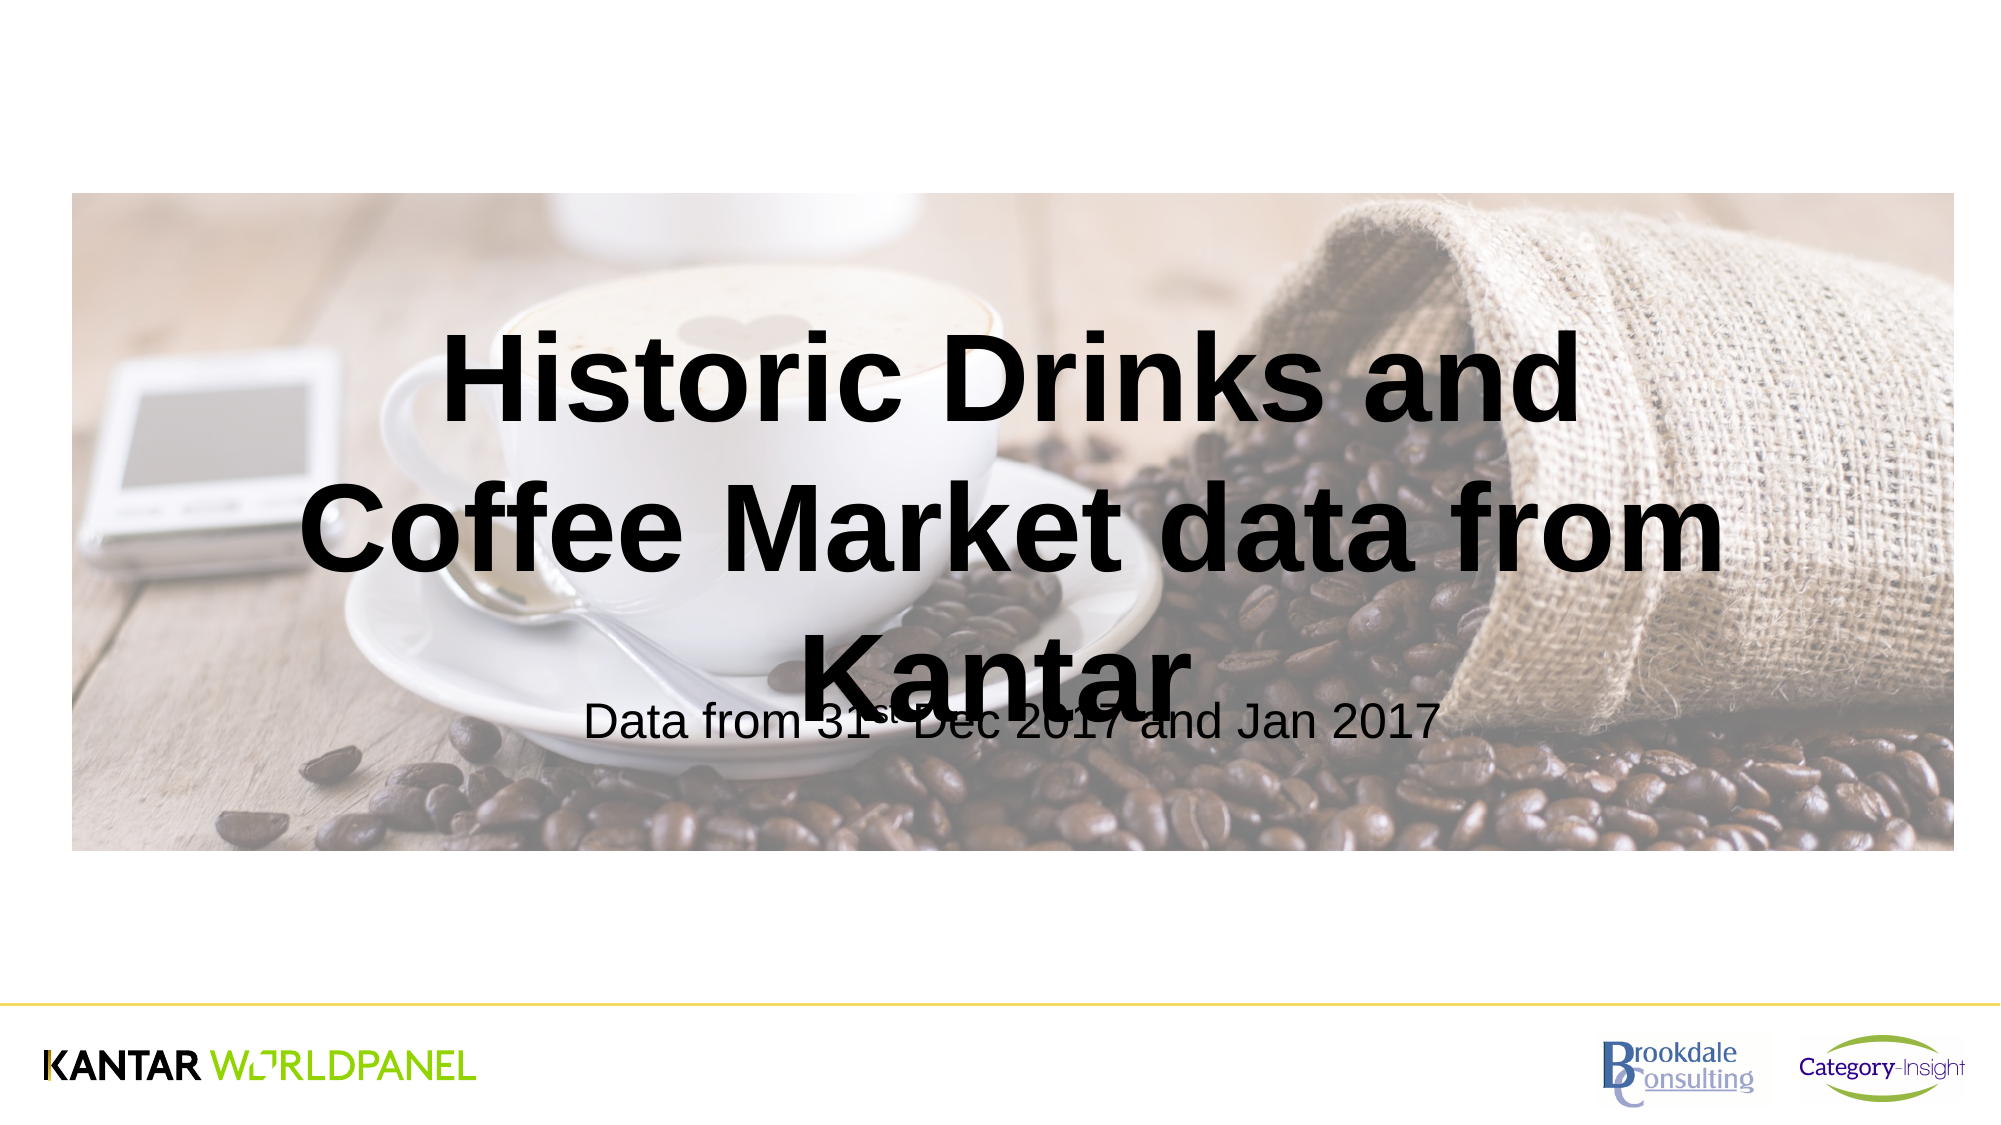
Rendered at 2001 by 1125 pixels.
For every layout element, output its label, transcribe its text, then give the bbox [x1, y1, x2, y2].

subtitle Data from 31st Dec 2017 and Jan 2017 [262, 680, 1763, 953]
title Historic Drinks and Coffee Market data from Kantar [262, 289, 1763, 680]
picture [72, 193, 1954, 851]
